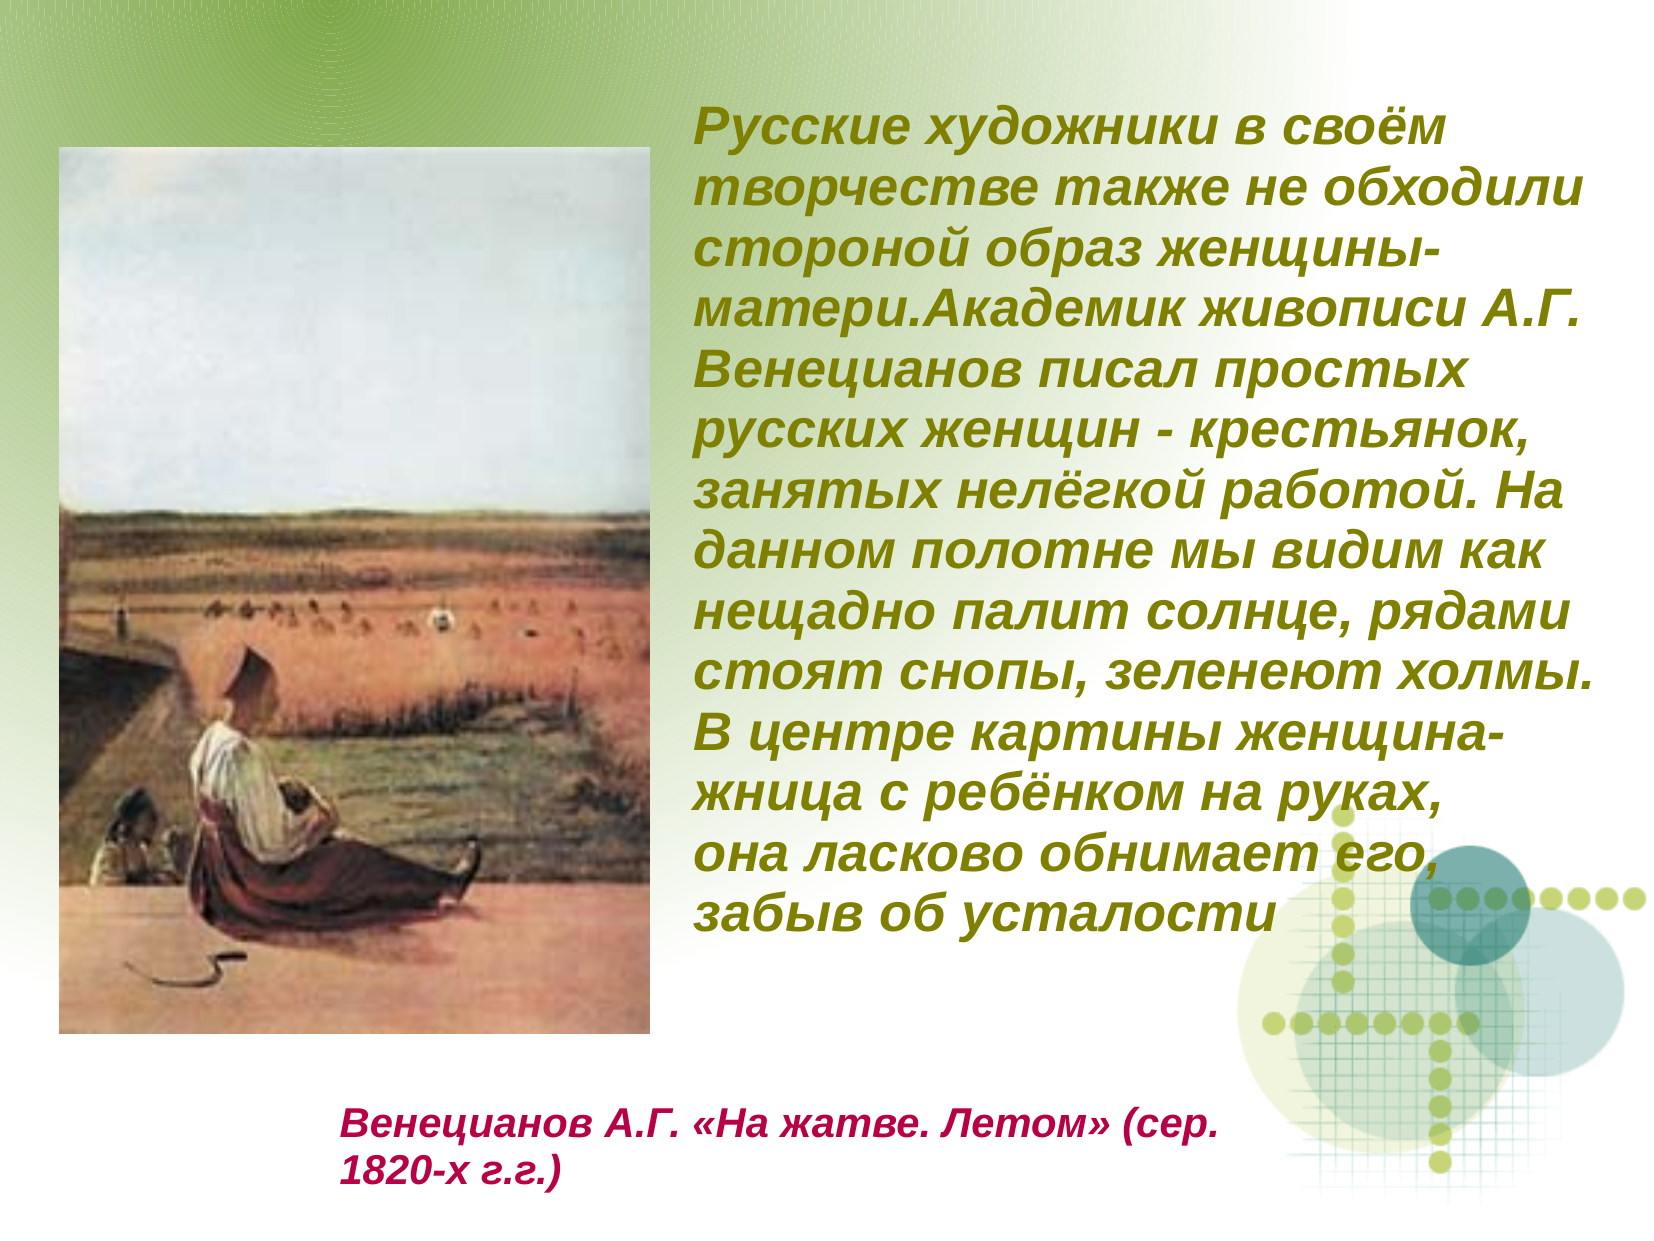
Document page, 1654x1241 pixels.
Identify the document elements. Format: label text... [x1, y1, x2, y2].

text_box Венецианов А.Г. «На жатве. Летом» (сер. 1820-х г.г.) [324, 1092, 1300, 1211]
picture [59, 147, 650, 1034]
text_box Русские художники в своём творчестве также не обходили стороной образ женщины- матери.Академик живописи А.Г. Венецианов писал простых русских женщин - крестьянок, занятых нелёгкой работой. На данном полотне мы видим как нещадно палит солнце, рядами стоят снопы, зеленеют холмы. В центре картины женщина- жница с ребёнком на руках, она ласково обнимает его, забыв об усталости [679, 88, 1625, 1063]
picture [1224, 792, 1654, 1211]
